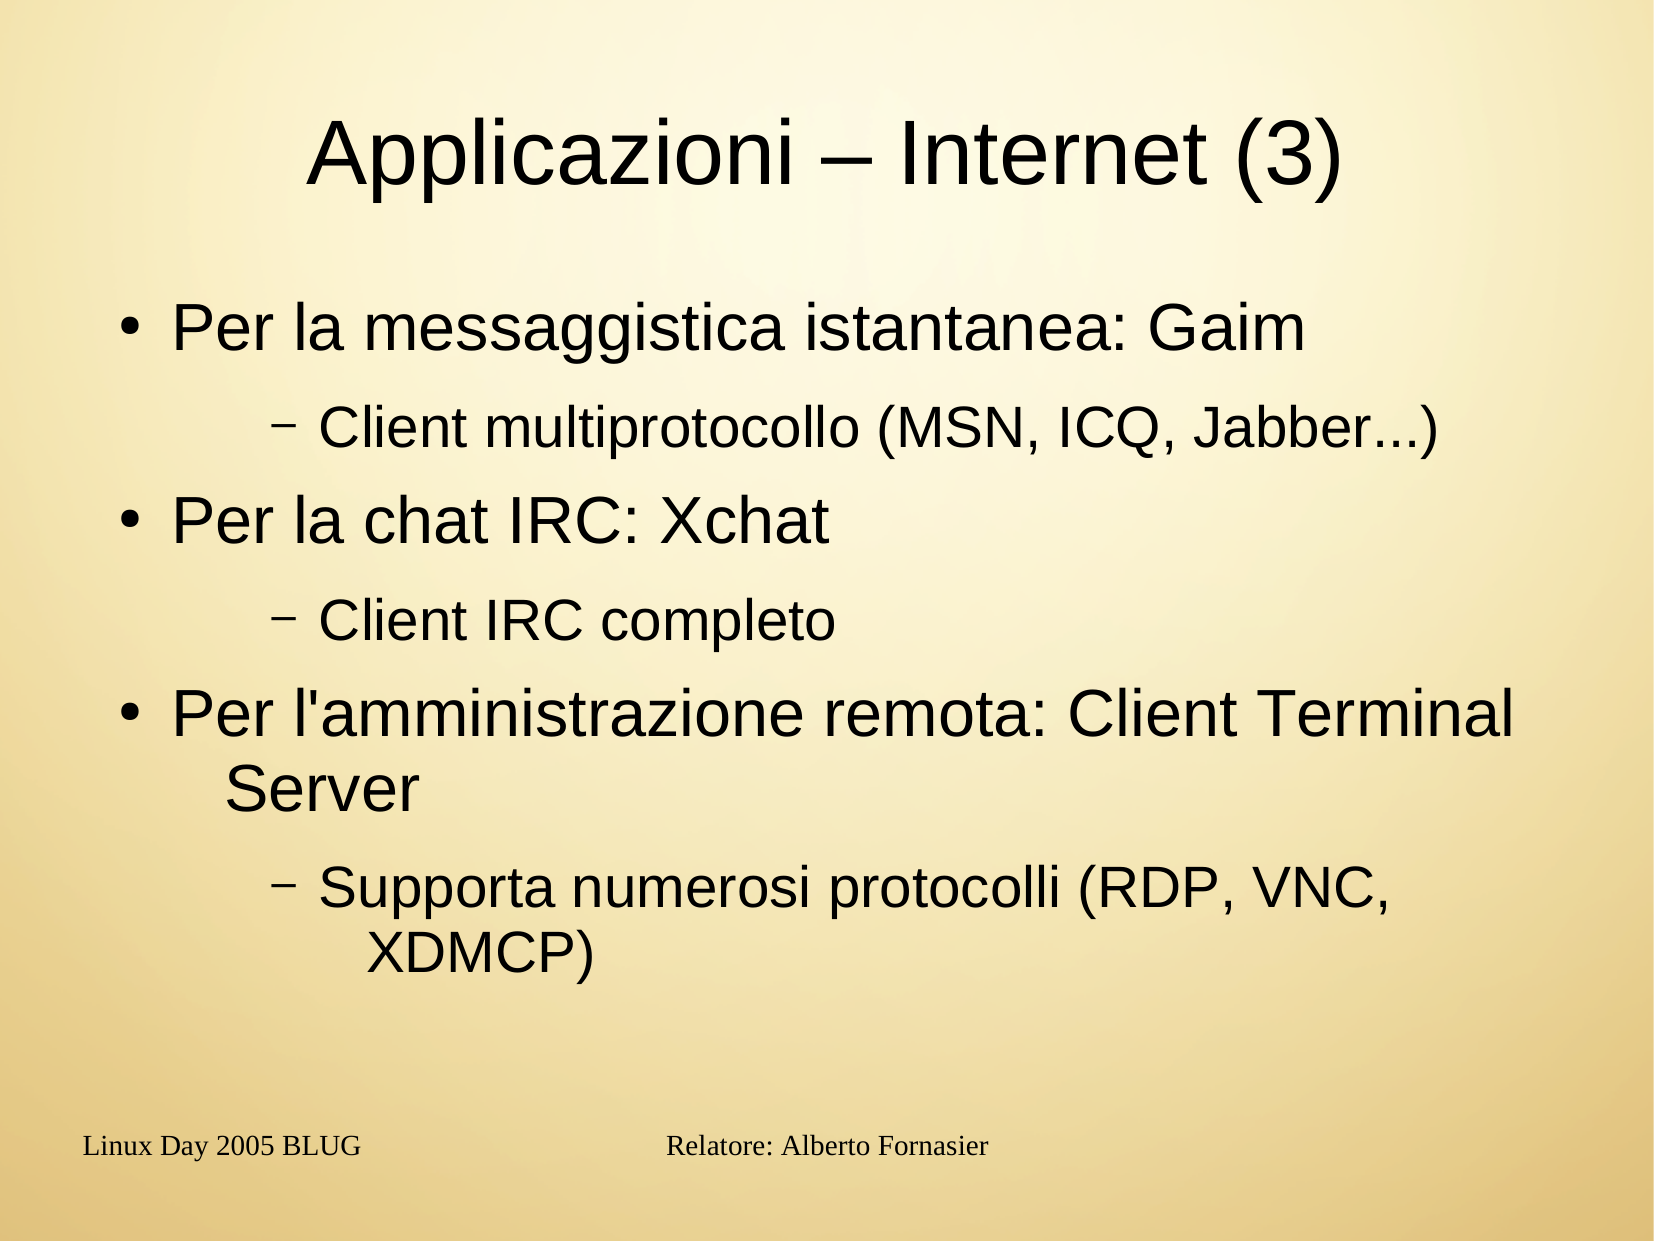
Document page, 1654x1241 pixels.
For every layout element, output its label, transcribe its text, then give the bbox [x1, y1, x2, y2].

picture [0, 0, 1654, 1241]
list Per la messaggistica istantanea: Gaim Client multiprotocollo (MSN, ICQ, Jabber...) Per la chat IRC: Xchat Client IRC completo Per l'amministrazione remota: Client Terminal Server Supporta numerosi protocolli (RDP, VNC, XDMCP) [82, 290, 1571, 1094]
title Applicazioni – Internet (3) [82, 56, 1571, 250]
